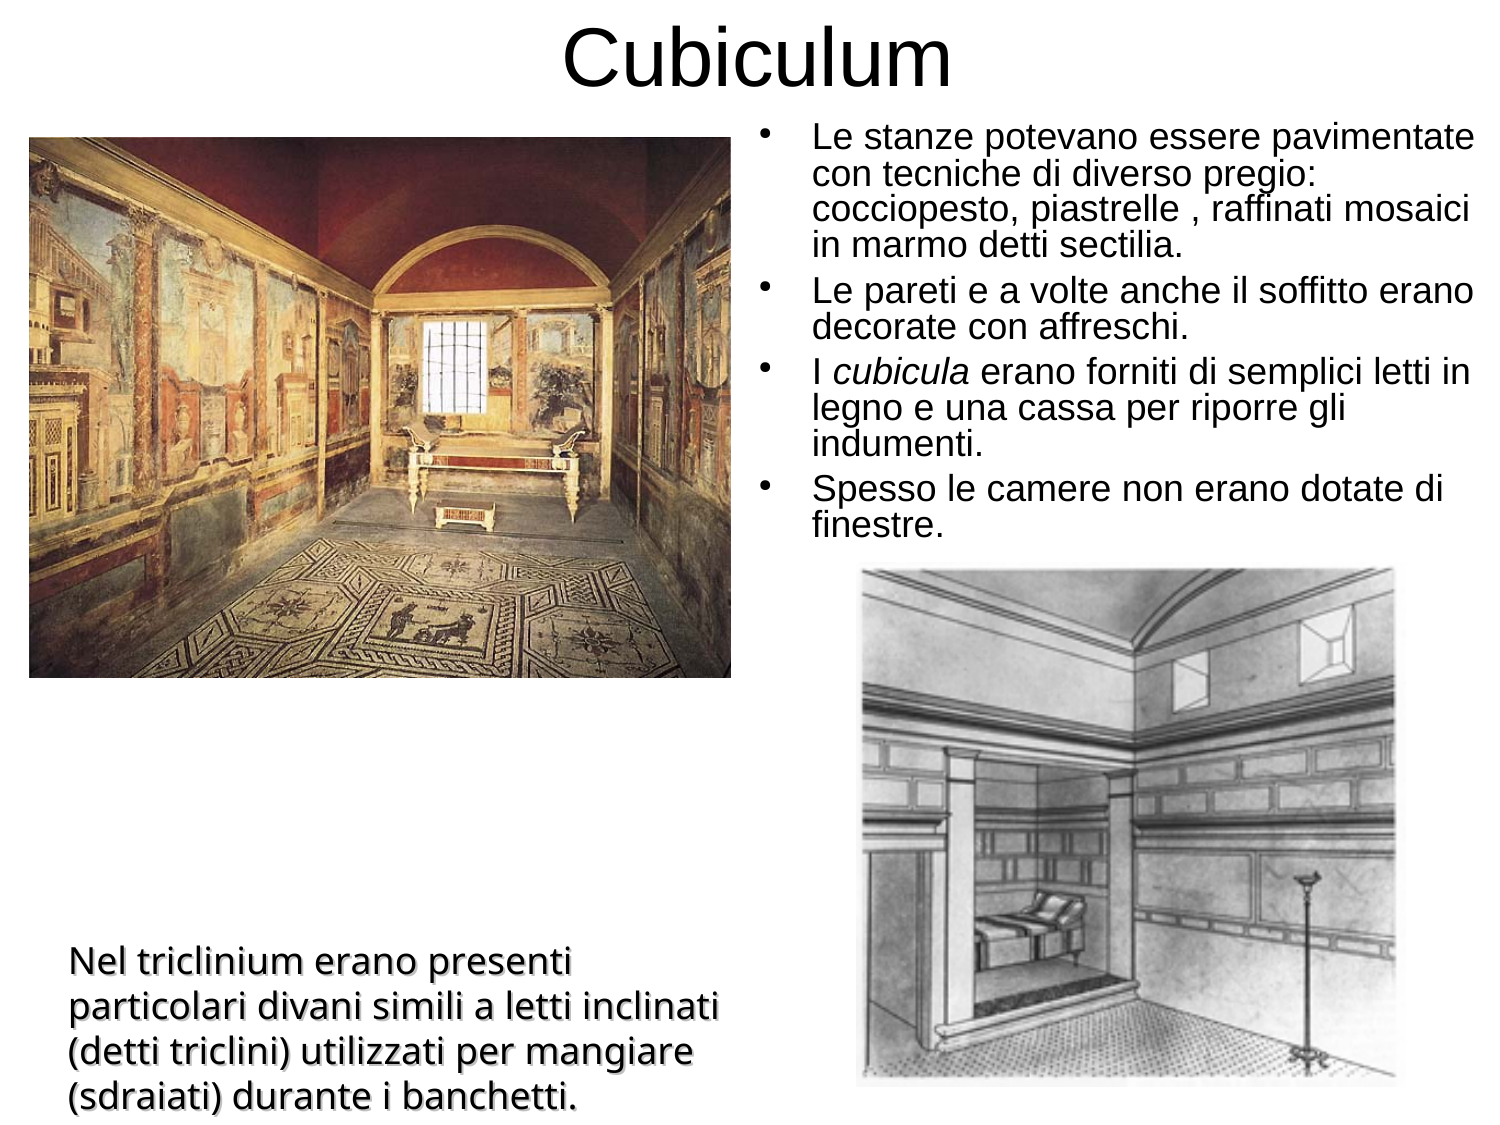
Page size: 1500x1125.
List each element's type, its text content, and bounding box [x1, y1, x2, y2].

text_box Nel triclinium erano presenti particolari divani simili a letti inclinati (detti triclini) utilizzati per mangiare (sdraiati) durante i banchetti. [53, 929, 751, 1125]
picture [856, 562, 1406, 1087]
picture [29, 137, 731, 678]
list Le stanze potevano essere pavimentate con tecniche di diverso pregio: cocciopesto, piastrelle , raffinati mosaici in marmo detti sectilia. Le pareti e a volte anche il soffitto erano decorate con affreschi. I cubicula erano forniti di semplici letti in legno e una cassa per riporre gli indumenti. Spesso le camere non erano dotate di finestre. [726, 113, 1500, 575]
title Cubiculum [64, 0, 1415, 107]
